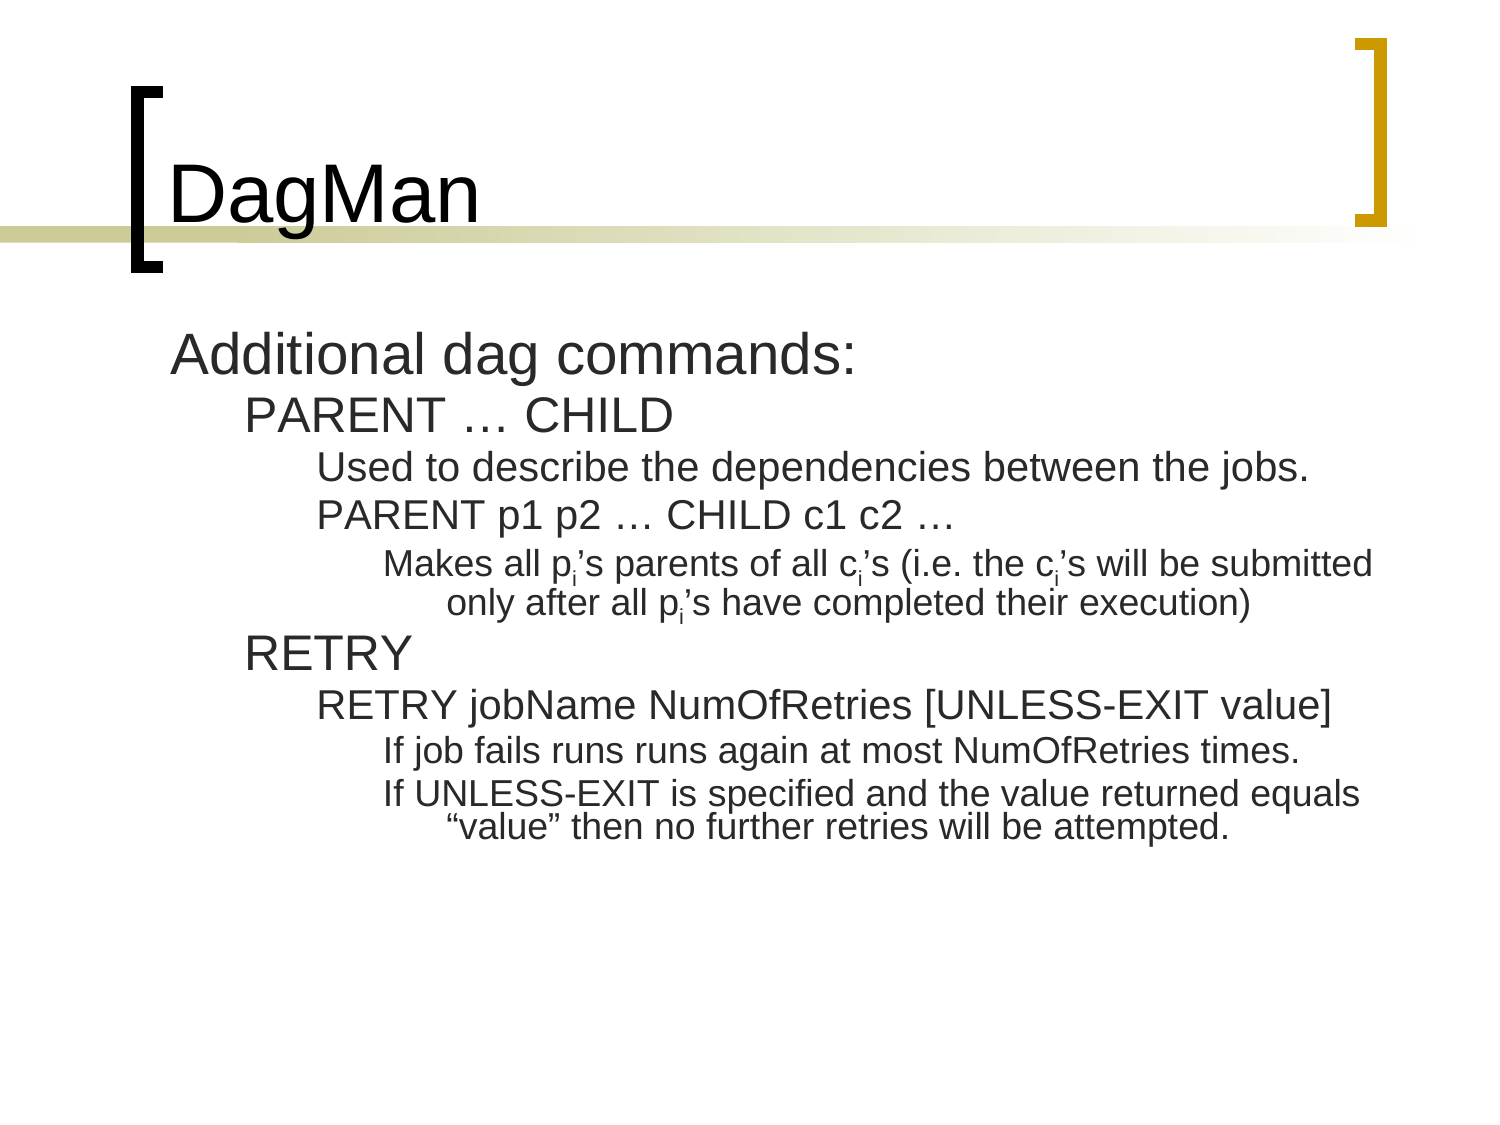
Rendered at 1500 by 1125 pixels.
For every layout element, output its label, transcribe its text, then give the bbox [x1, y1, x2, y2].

list Additional dag commands: PARENT … CHILD Used to describe the dependencies between the jobs. PARENT p1 p2 … CHILD c1 c2 … Makes all pi’s parents of all ci’s (i.e. the ci’s will be submitted only after all pi’s have completed their execution) RETRY RETRY jobName NumOfRetries [UNLESS-EXIT value] If job fails runs runs again at most NumOfRetries times. If UNLESS-EXIT is specified and the value returned equals “value” then no further retries will be attempted. [155, 324, 1413, 1074]
title DagMan [152, 15, 1328, 248]
